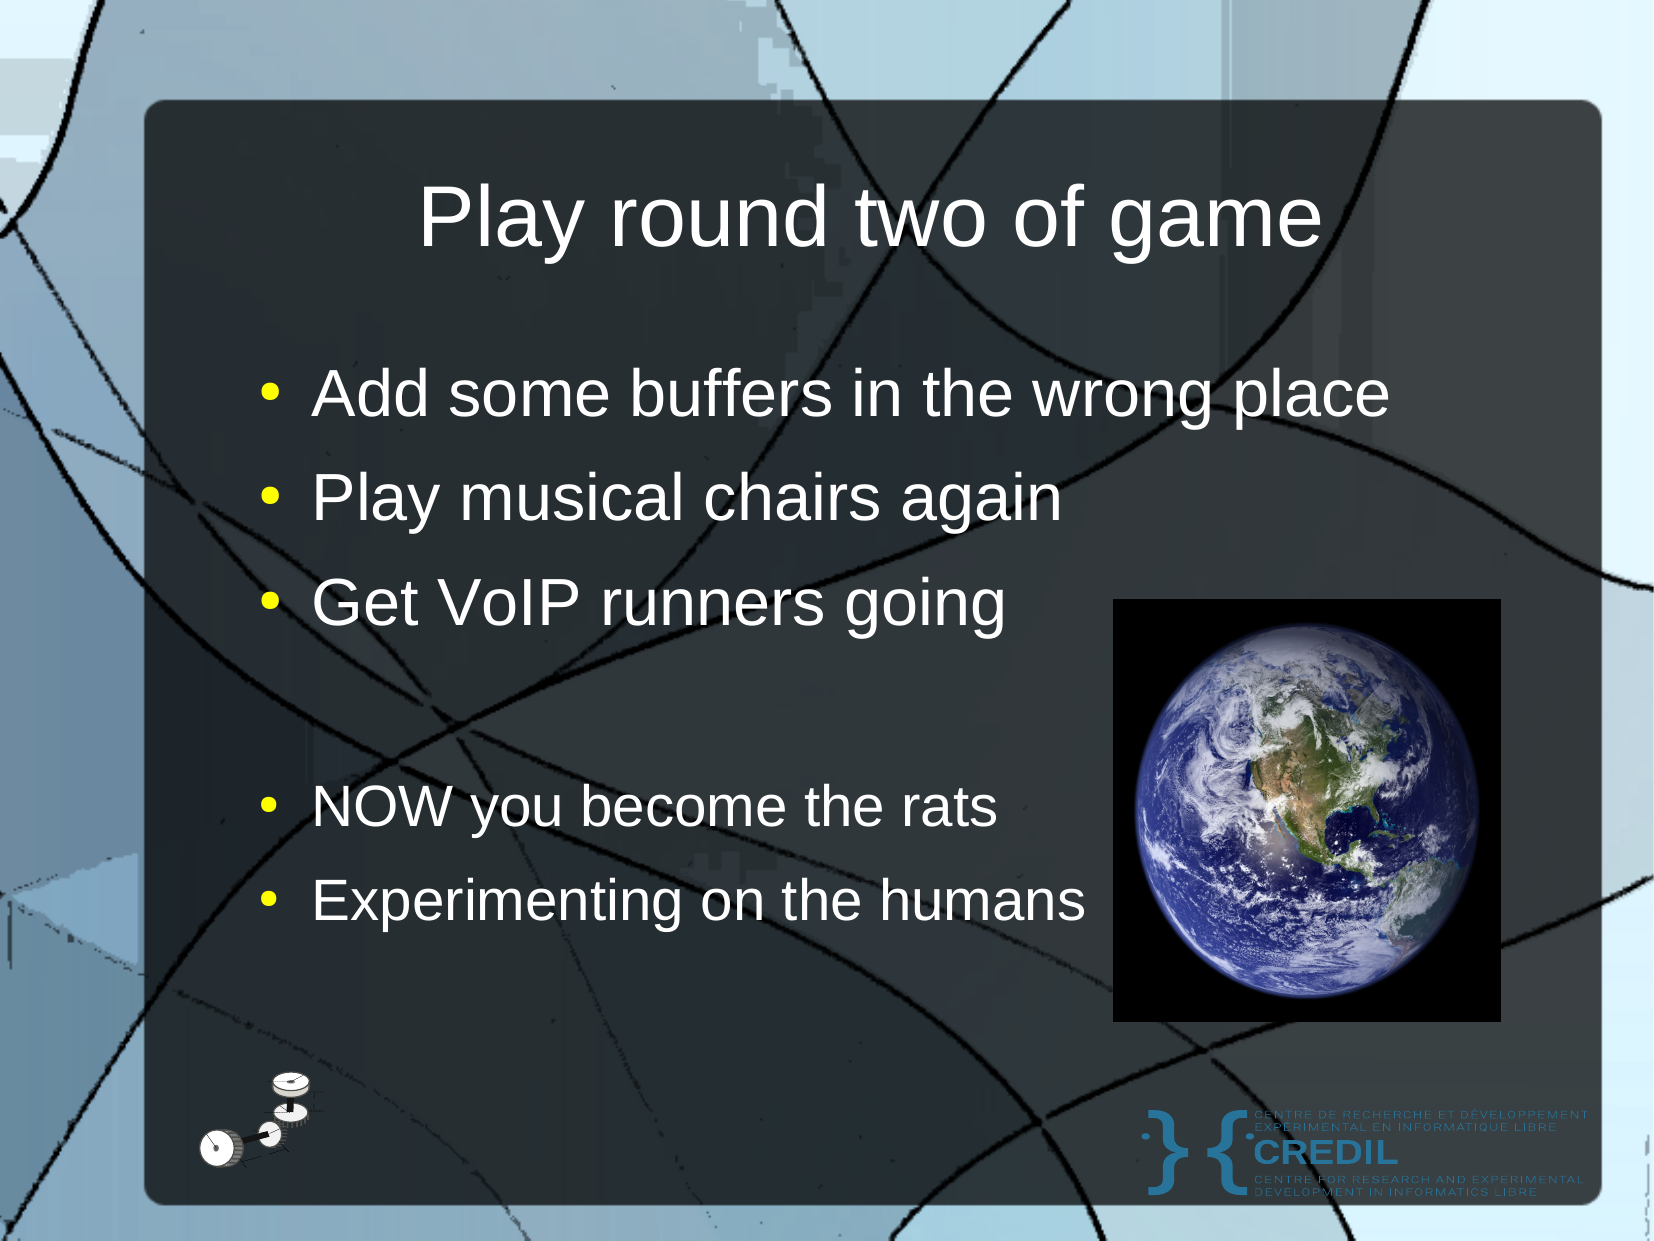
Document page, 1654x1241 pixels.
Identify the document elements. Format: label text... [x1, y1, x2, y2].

title Play round two of game [159, 108, 1583, 325]
list Add some buffers in the wrong place Play musical chairs again Get VoIP runners going NOW you become the rats Experimenting on the humans [240, 356, 1654, 1175]
picture [0, 0, 1654, 1241]
